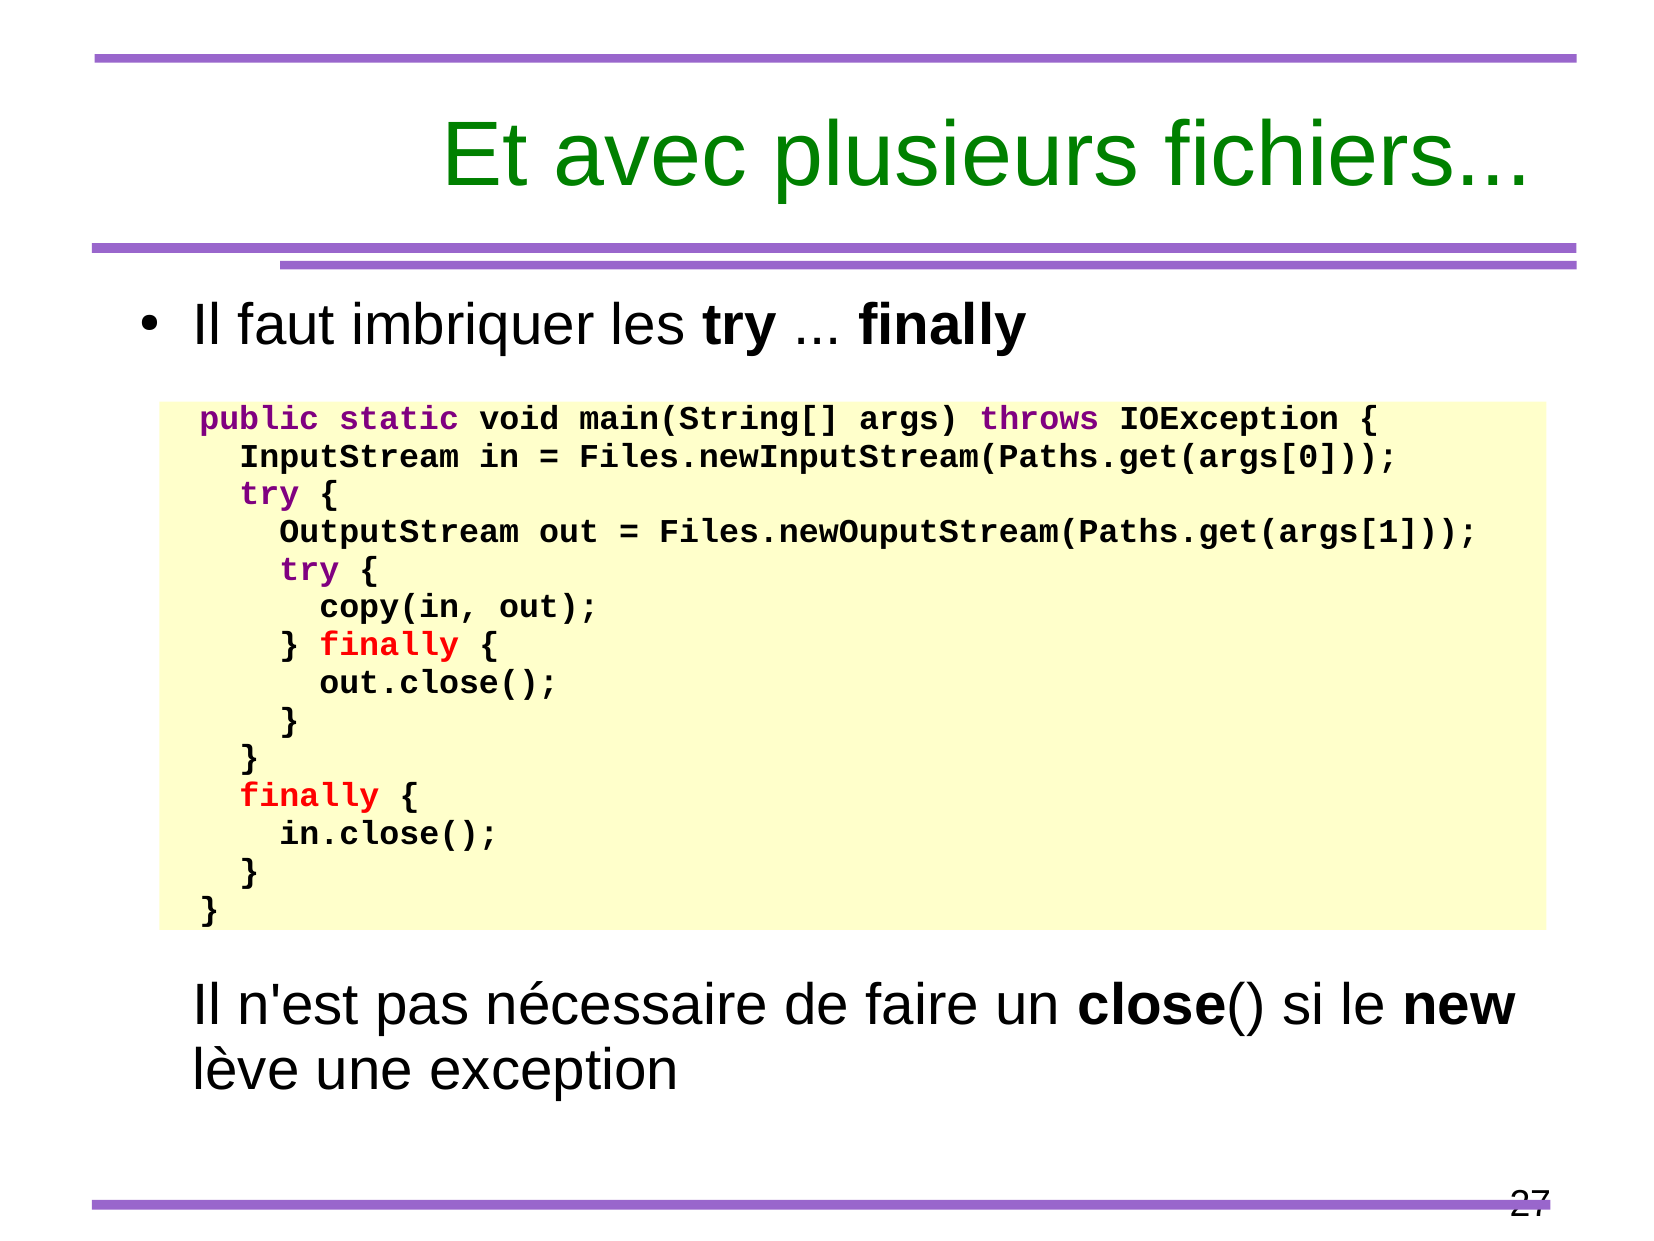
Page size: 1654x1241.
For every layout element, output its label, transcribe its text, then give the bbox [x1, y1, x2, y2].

text_box public static void main(String[] args) throws IOException { InputStream in = Files.newInputStream(Paths.get(args[0])); try { OutputStream out = Files.newOuputStream(Paths.get(args[1])); try { copy(in, out); } finally { out.close(); } } finally { in.close(); } } [159, 401, 1547, 930]
title Et avec plusieurs fichiers... [121, 49, 1534, 257]
list Il faut imbriquer les try ... finally Il n'est pas nécessaire de faire un close() si le new lève une exception [121, 291, 1534, 1102]
